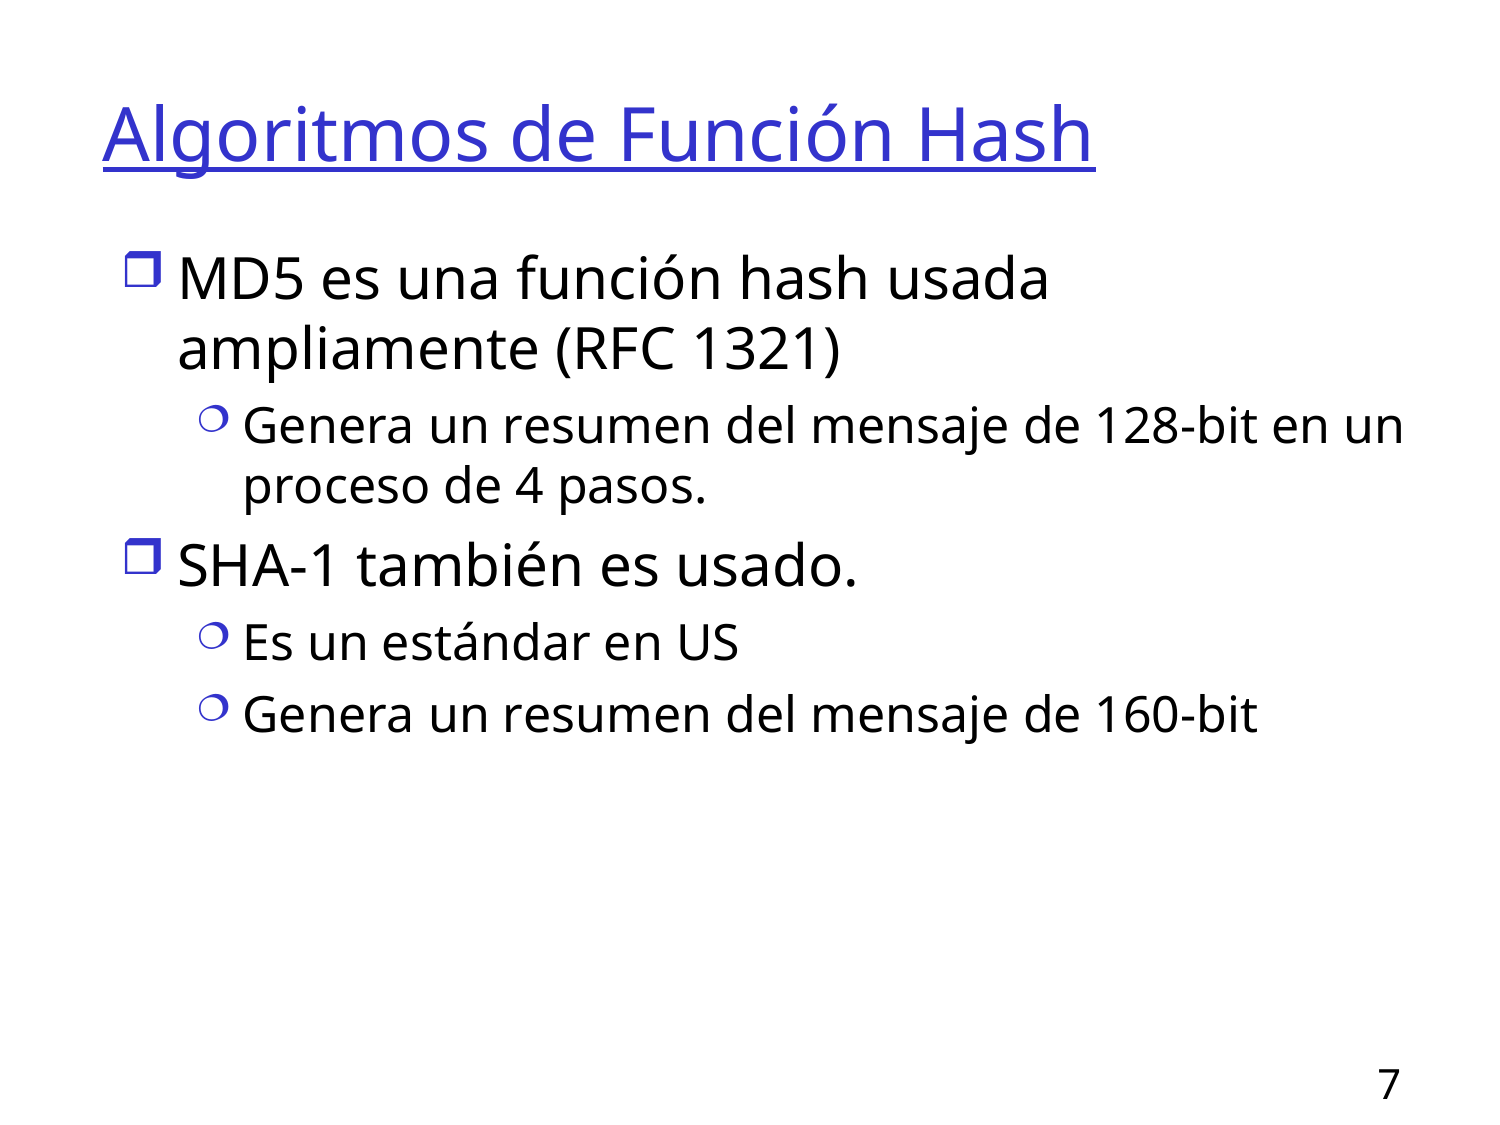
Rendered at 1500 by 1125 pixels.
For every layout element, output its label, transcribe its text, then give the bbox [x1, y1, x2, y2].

list MD5 es una función hash usada ampliamente (RFC 1321) Genera un resumen del mensaje de 128-bit en un proceso de 4 pasos. SHA-1 también es usado. Es un estándar en US Genera un resumen del mensaje de 160-bit [106, 233, 1440, 997]
title Algoritmos de Función Hash [87, 37, 1363, 225]
